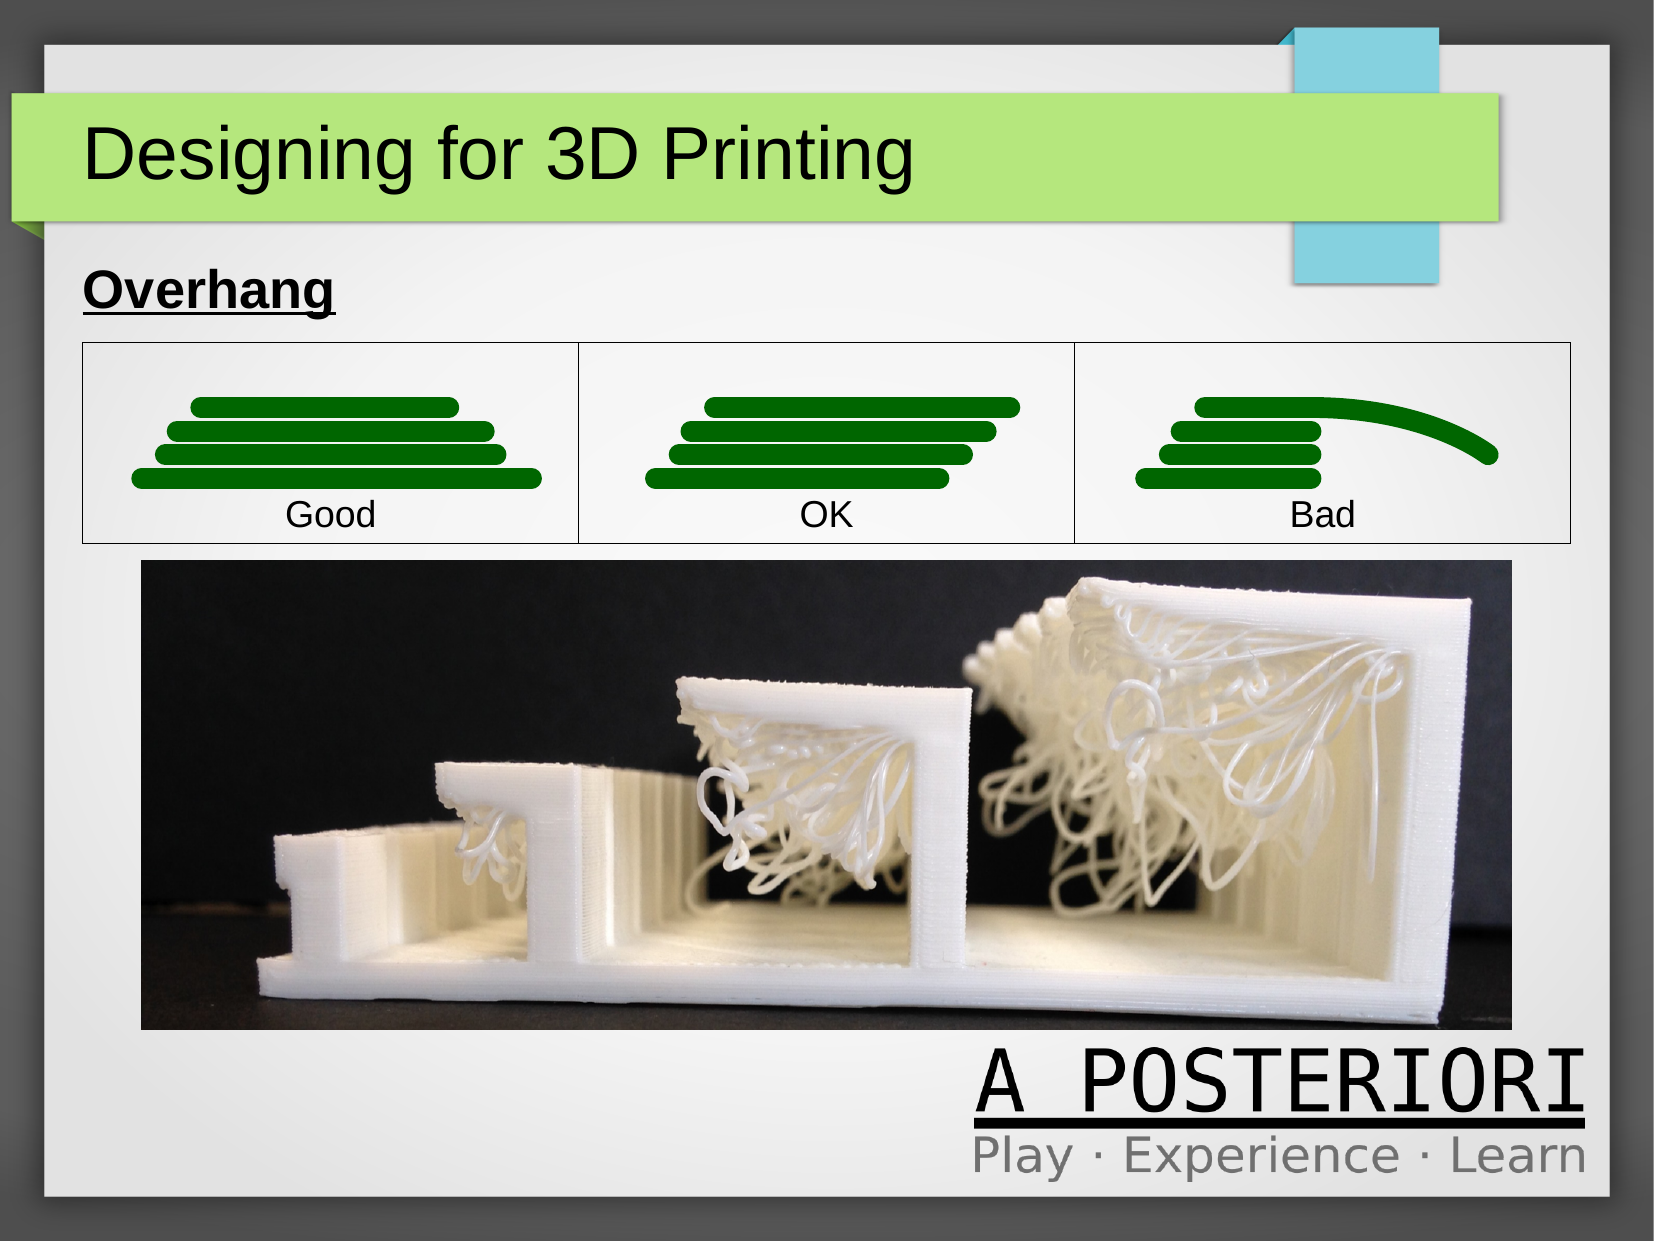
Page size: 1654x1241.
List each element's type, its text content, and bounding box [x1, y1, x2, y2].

title Designing for 3D Printing [82, 94, 1264, 213]
list Overhang [82, 259, 1571, 342]
text_box Good [82, 342, 578, 544]
picture [0, 0, 1654, 1241]
list Overhang [82, 544, 1571, 980]
text_box Bad [1075, 342, 1571, 544]
text_box OK [578, 342, 1075, 544]
